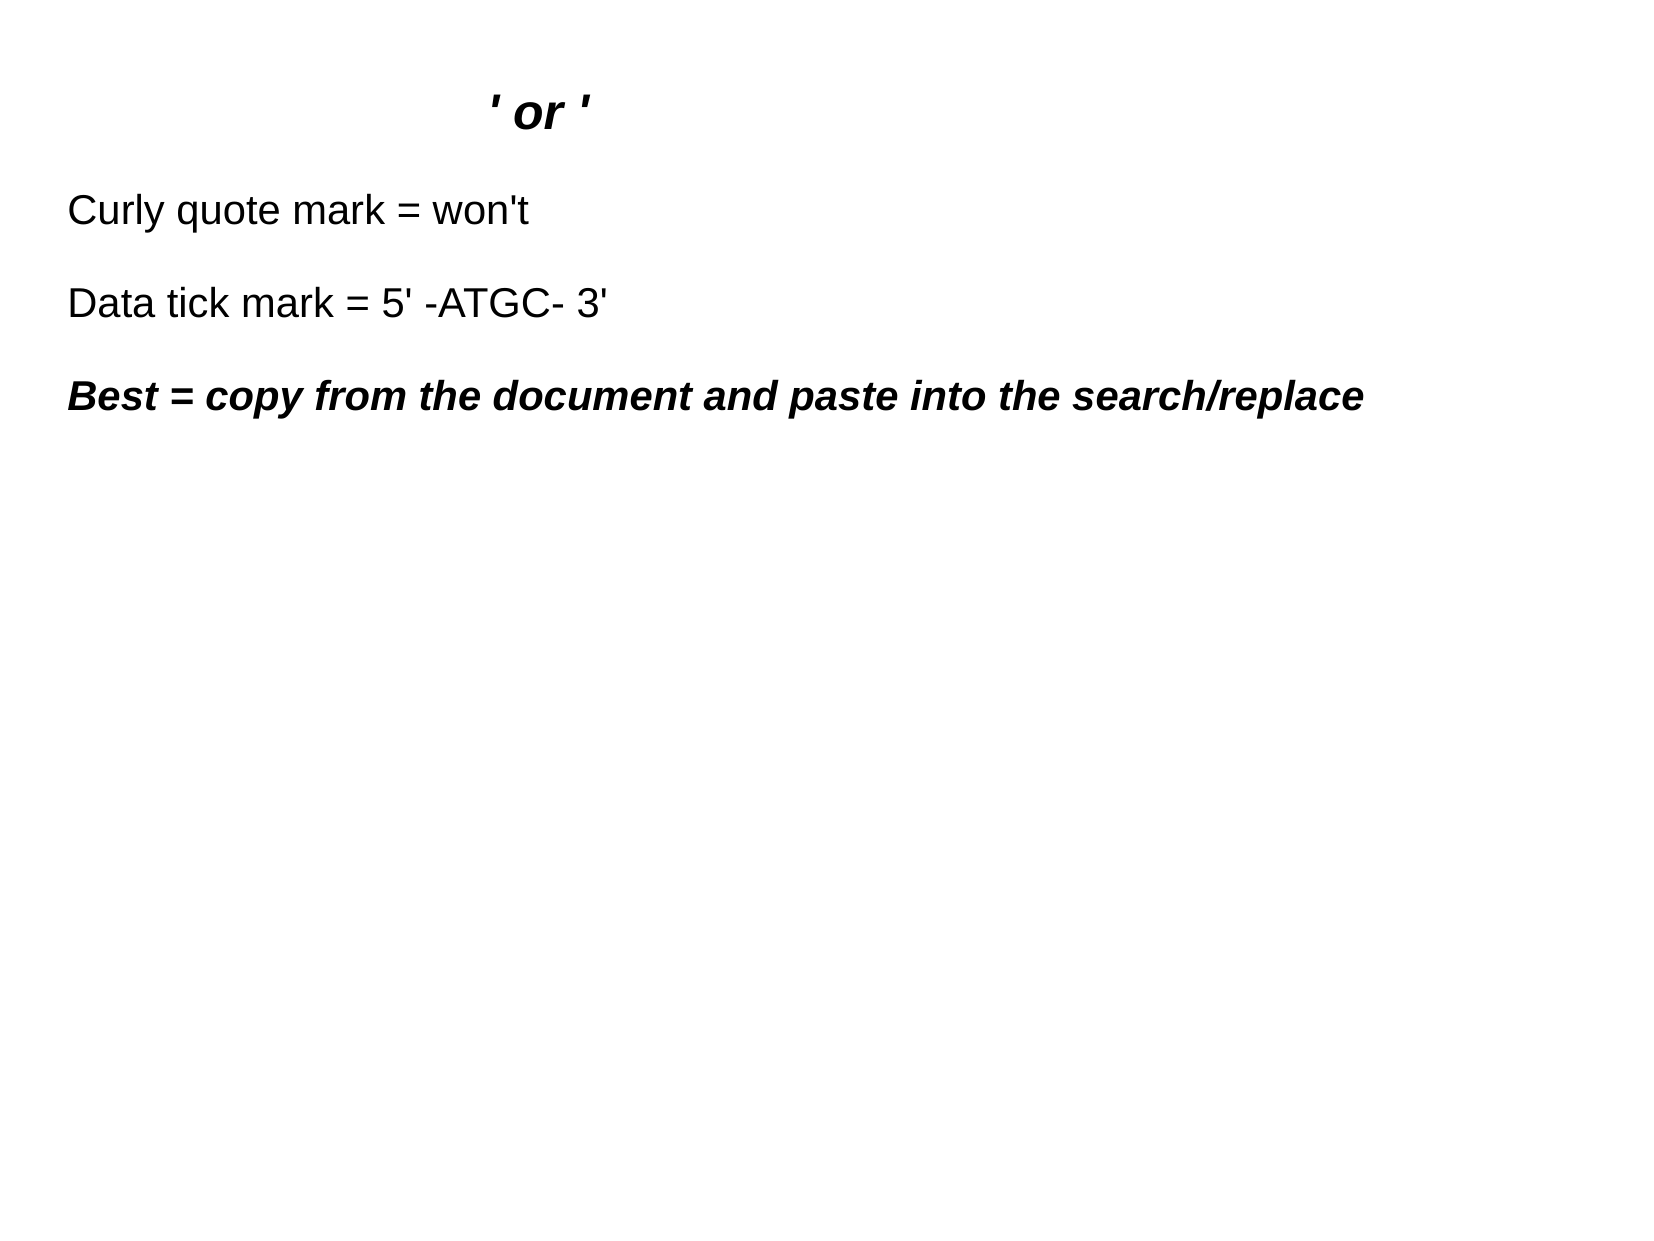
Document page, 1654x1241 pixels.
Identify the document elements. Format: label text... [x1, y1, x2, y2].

text_box ' or ' [472, 77, 1034, 148]
text_box Curly quote mark = won't Data tick mark = 5' -ATGC- 3' Best = copy from the document and paste into the search/replace [52, 179, 1626, 520]
